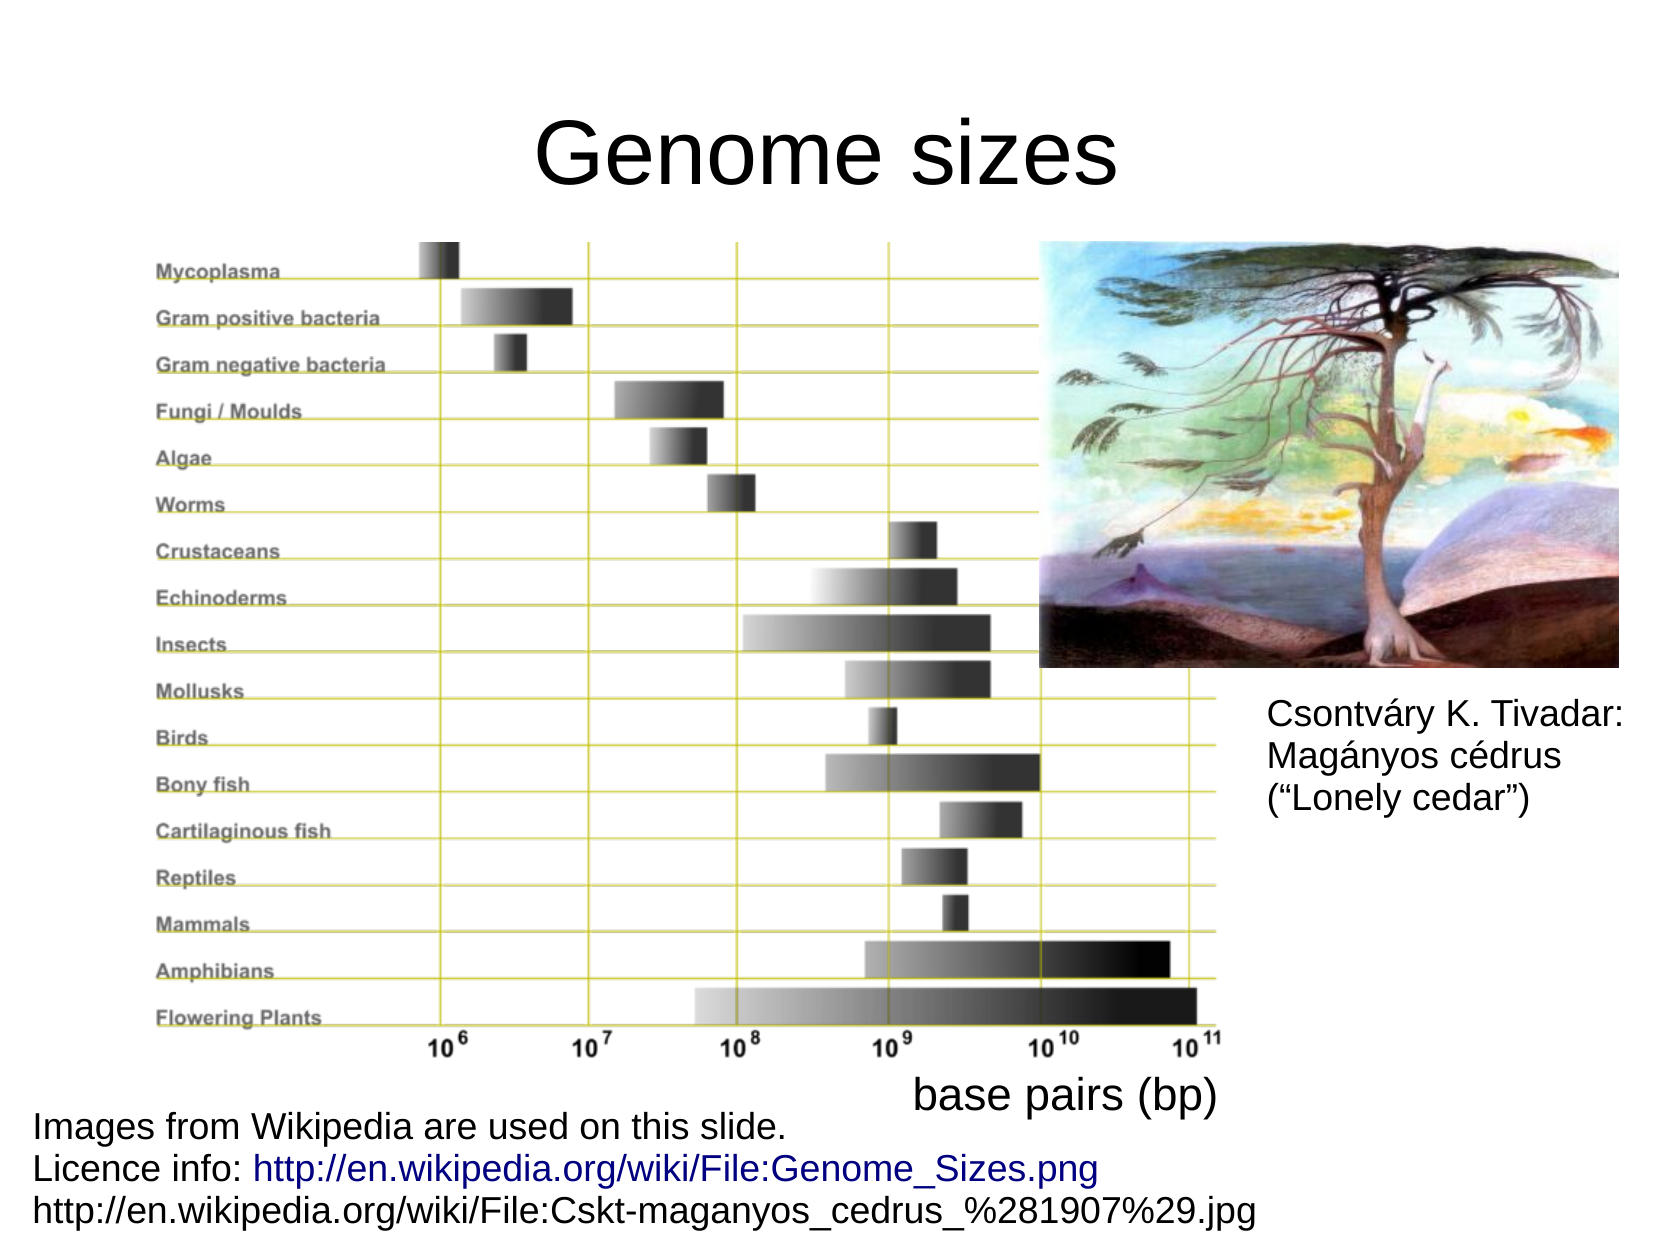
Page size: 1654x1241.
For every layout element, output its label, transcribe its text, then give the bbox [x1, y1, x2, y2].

picture [100, 241, 1619, 1062]
text_box Images from Wikipedia are used on this slide. Licence info: http://en.wikipedia.org/wiki/File:Genome_Sizes.png http://en.wikipedia.org/wiki/File:Cskt-maganyos_cedrus_%281907%29.jpg [17, 1098, 1518, 1240]
title Genome sizes [82, 49, 1571, 257]
text_box Csontváry K. Tivadar: Magányos cédrus (“Lonely cedar”) [1251, 685, 1654, 827]
text_box base pairs (bp) [897, 1061, 1406, 1098]
